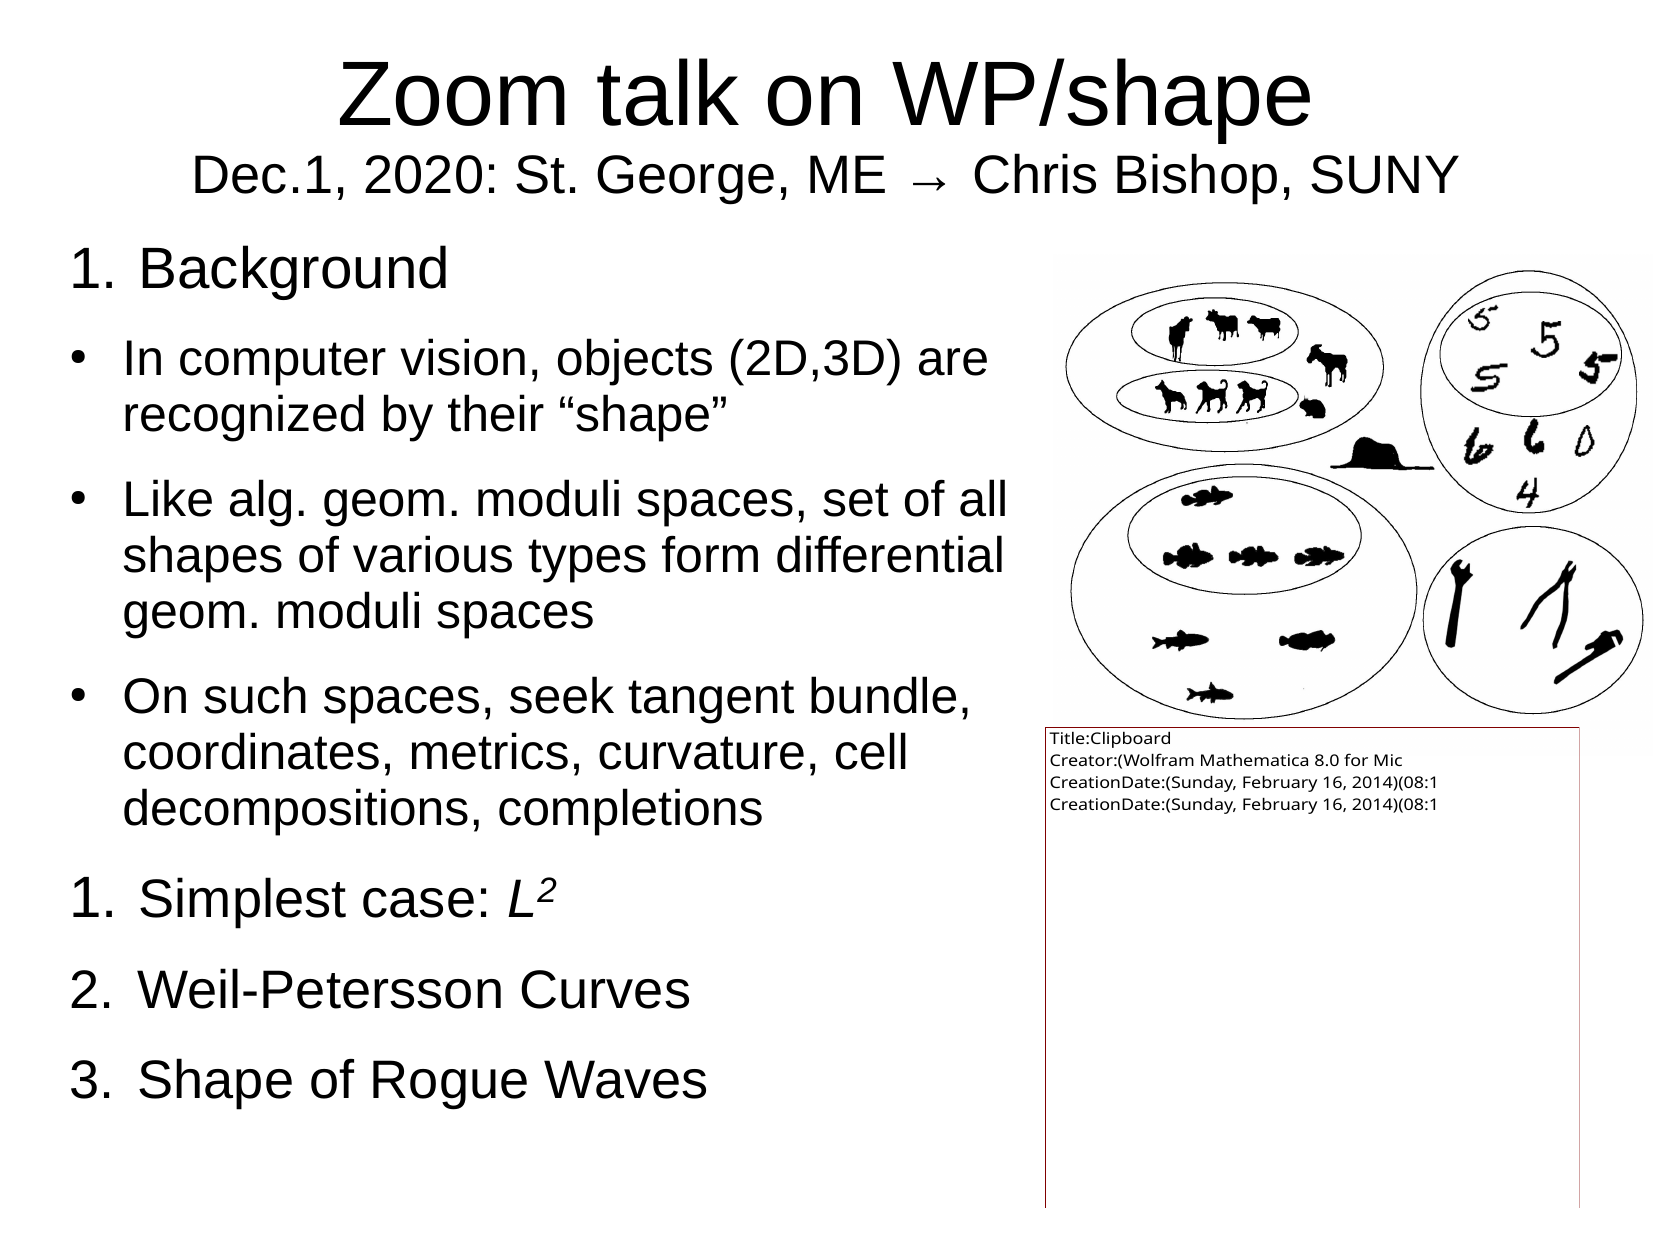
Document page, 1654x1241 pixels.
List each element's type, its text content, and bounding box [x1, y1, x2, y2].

list Background In computer vision, objects (2D,3D) are recognized by their “shape” Like alg. geom. moduli spaces, set of all shapes of various types form differential geom. moduli spaces On such spaces, seek tangent bundle, coordinates, metrics, curvature, cell decompositions, completions Simplest case: L2 Weil-Petersson Curves Shape of Rogue Waves [51, 236, 1104, 1201]
picture [1043, 254, 1654, 1208]
title Zoom talk on WP/shape Dec.1, 2020: St. George, ME → Chris Bishop, SUNY [82, 19, 1571, 227]
